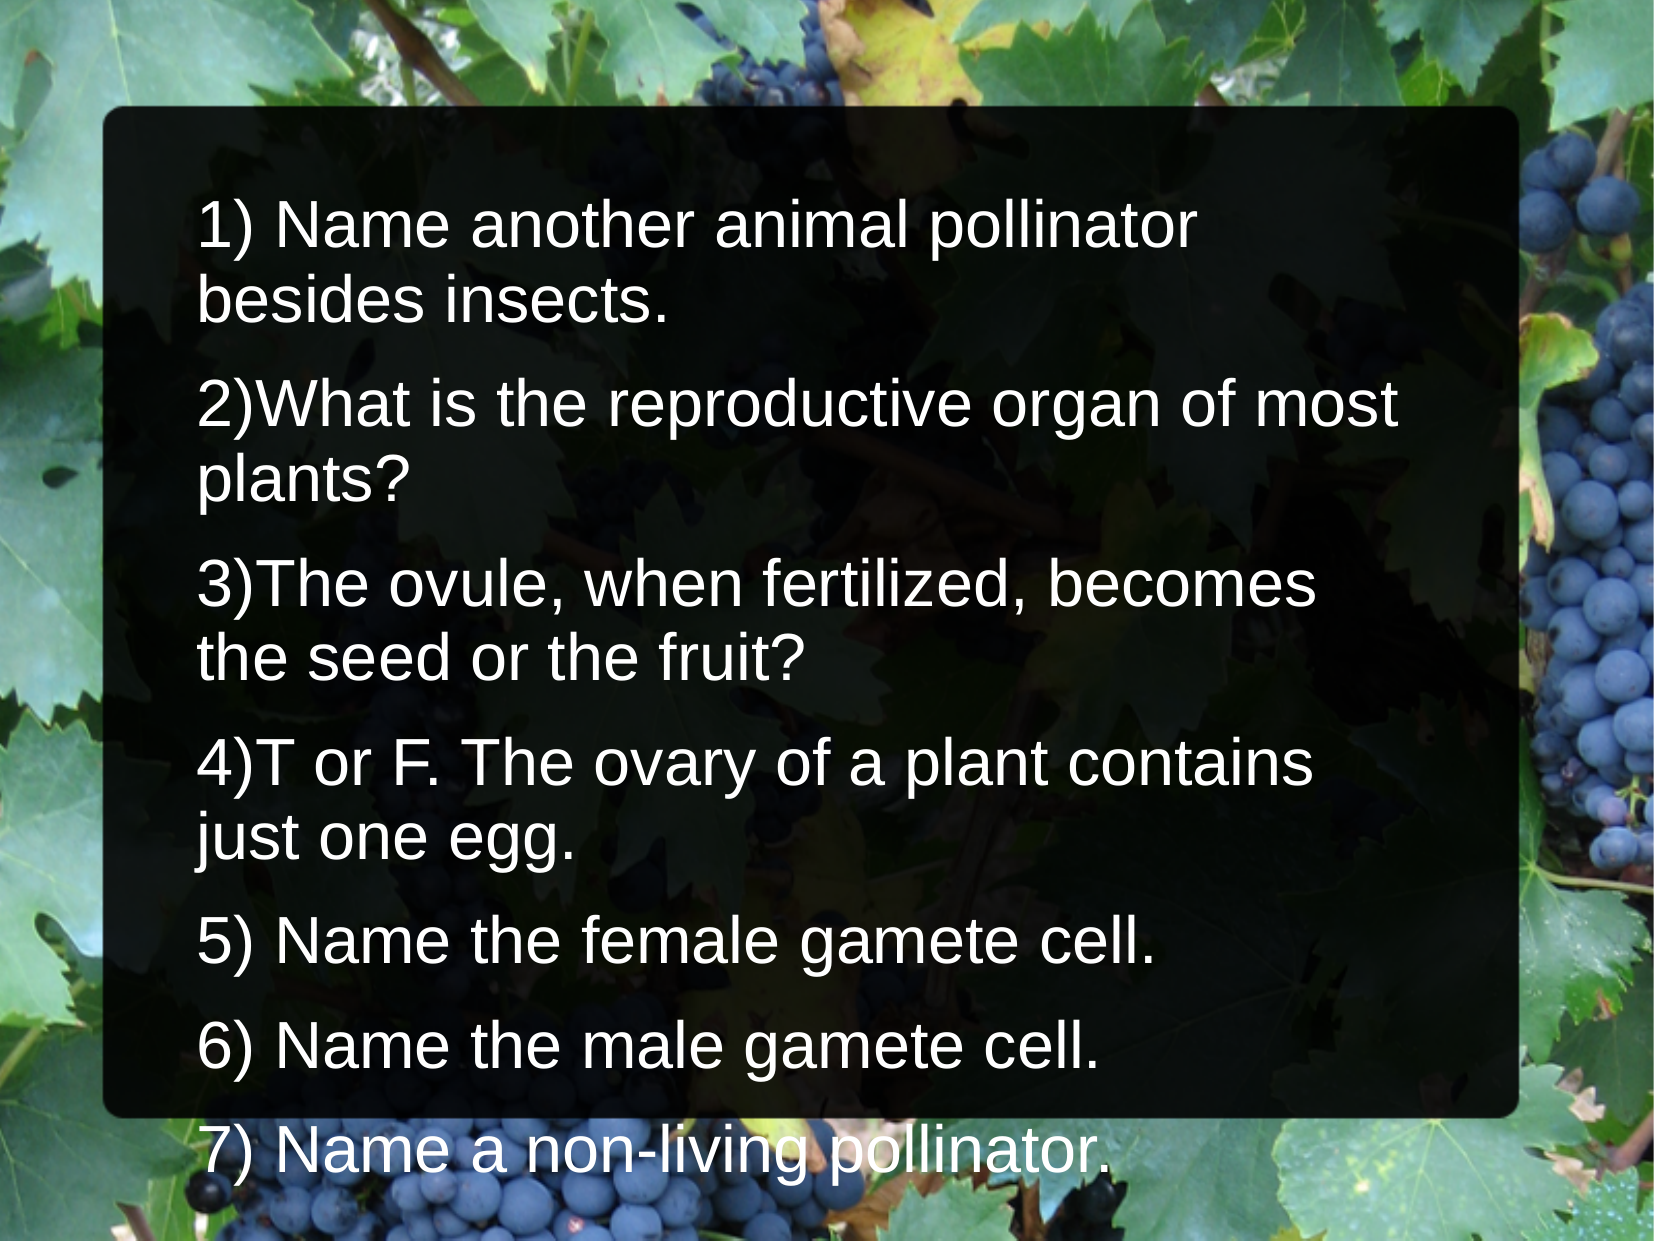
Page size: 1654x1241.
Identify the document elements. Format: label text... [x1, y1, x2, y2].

picture [0, 0, 1654, 1241]
list 1) Name another animal pollinator besides insects. 2)What is the reproductive organ of most plants? 3)The ovule, when fertilized, becomes the seed or the fruit? 4)T or F. The ovary of a plant contains just one egg. 5) Name the female gamete cell. 6) Name the male gamete cell. 7) Name a non-living pollinator. [125, 187, 1426, 1187]
